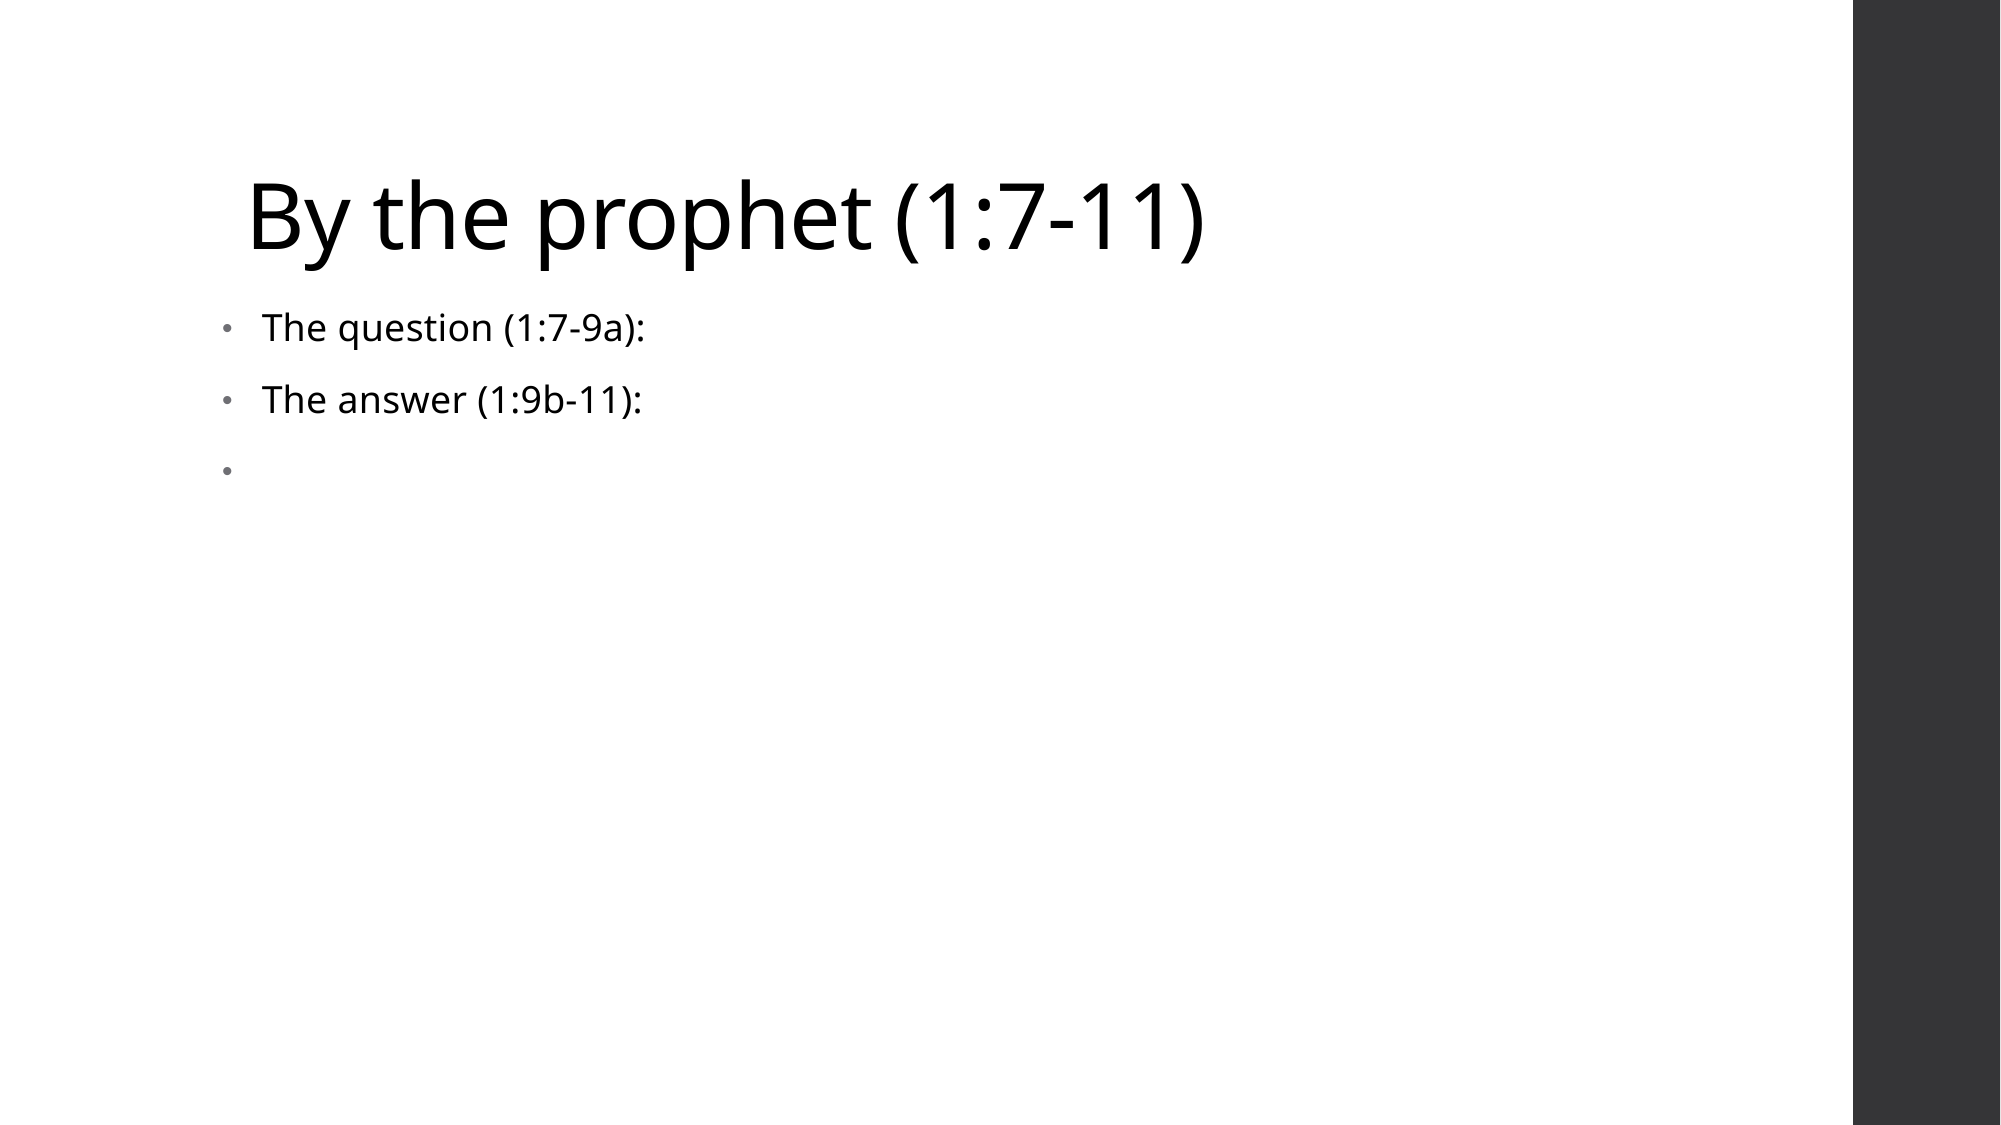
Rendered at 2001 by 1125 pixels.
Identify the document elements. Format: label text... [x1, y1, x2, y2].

list The question (1:7-9a): The answer (1:9b-11): [206, 299, 1617, 1014]
title By the prophet (1:7-11) [206, 60, 1797, 278]
